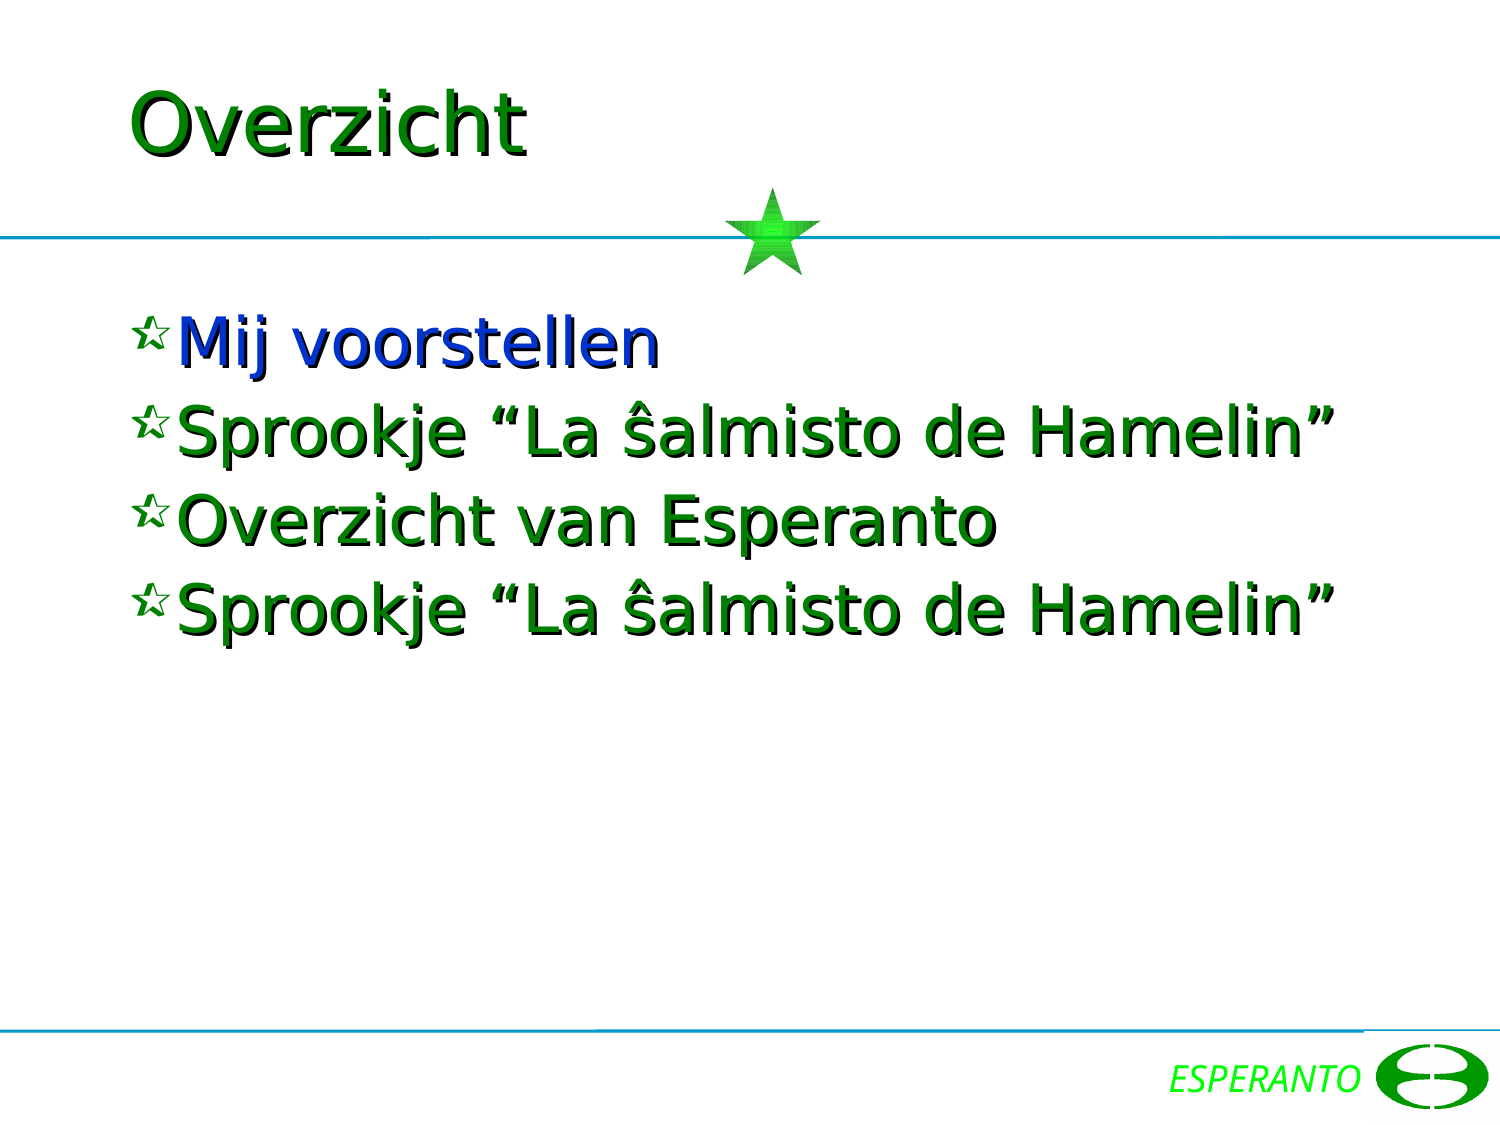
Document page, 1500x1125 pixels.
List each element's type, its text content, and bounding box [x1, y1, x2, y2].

picture [1364, 1032, 1500, 1122]
title Overzicht [112, 50, 1450, 201]
list Mij voorstellen Sprookje “La ŝalmisto de Hamelin” Overzicht van Esperanto Sprookje “La ŝalmisto de Hamelin” [112, 299, 1450, 976]
